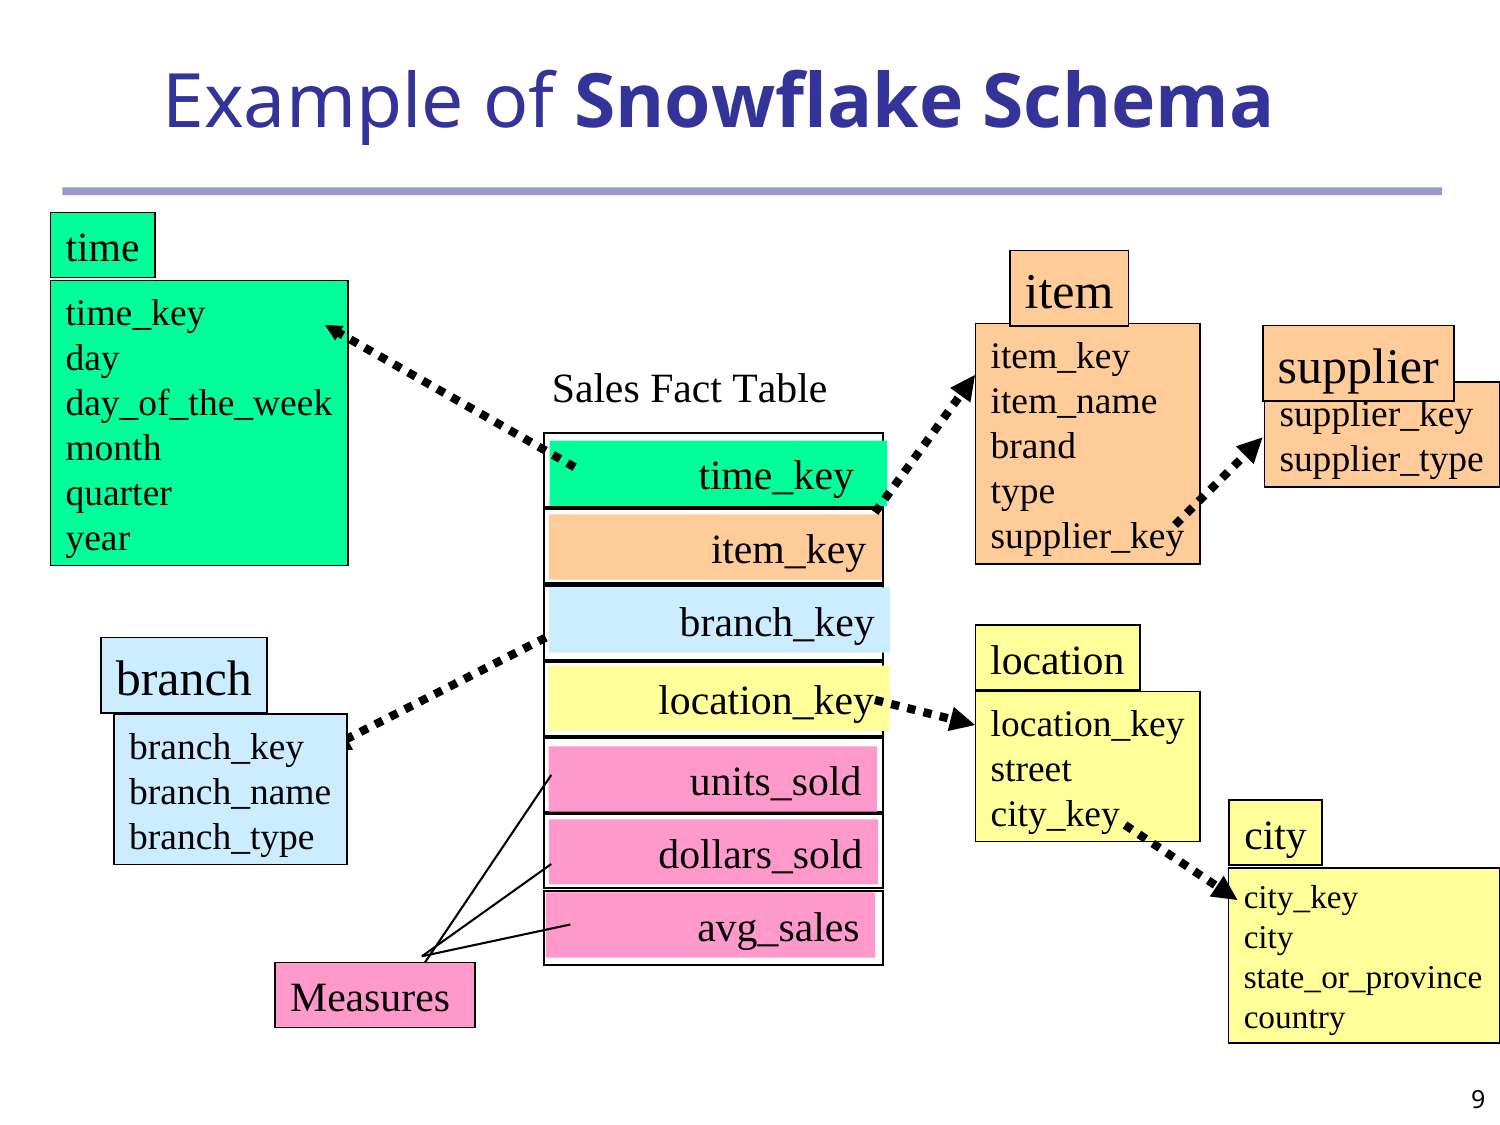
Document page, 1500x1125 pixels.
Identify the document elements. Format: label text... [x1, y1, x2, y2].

text_box time [50, 212, 155, 278]
text_box branch_key branch_name branch_type [114, 714, 347, 865]
text_box item_key item_name brand type supplier_key [975, 323, 1200, 564]
text_box item [1009, 250, 1129, 326]
text_box Measures [275, 962, 475, 1028]
text_box avg_sales [545, 892, 876, 958]
text_box branch_key [548, 587, 891, 653]
text_box Sales Fact Table [536, 353, 843, 419]
text_box branch [100, 637, 267, 713]
text_box supplier [1262, 325, 1455, 401]
title Example of Snowflake Schema [81, 44, 1357, 150]
text_box dollars_sold [548, 819, 879, 885]
text_box city [1229, 800, 1323, 866]
text_box time_key day day_of_the_week month quarter year [50, 280, 348, 566]
text_box location [975, 624, 1141, 691]
text_box item_key [548, 514, 882, 580]
text_box city_key city state_or_province country [1228, 868, 1500, 1044]
text_box location_key street city_key [975, 691, 1201, 842]
text_box units_sold [548, 746, 878, 812]
text_box location_key [548, 665, 890, 731]
text_box time_key [549, 440, 888, 506]
text_box supplier_key supplier_type [1264, 381, 1500, 488]
text_box <number> [1187, 1050, 1500, 1125]
